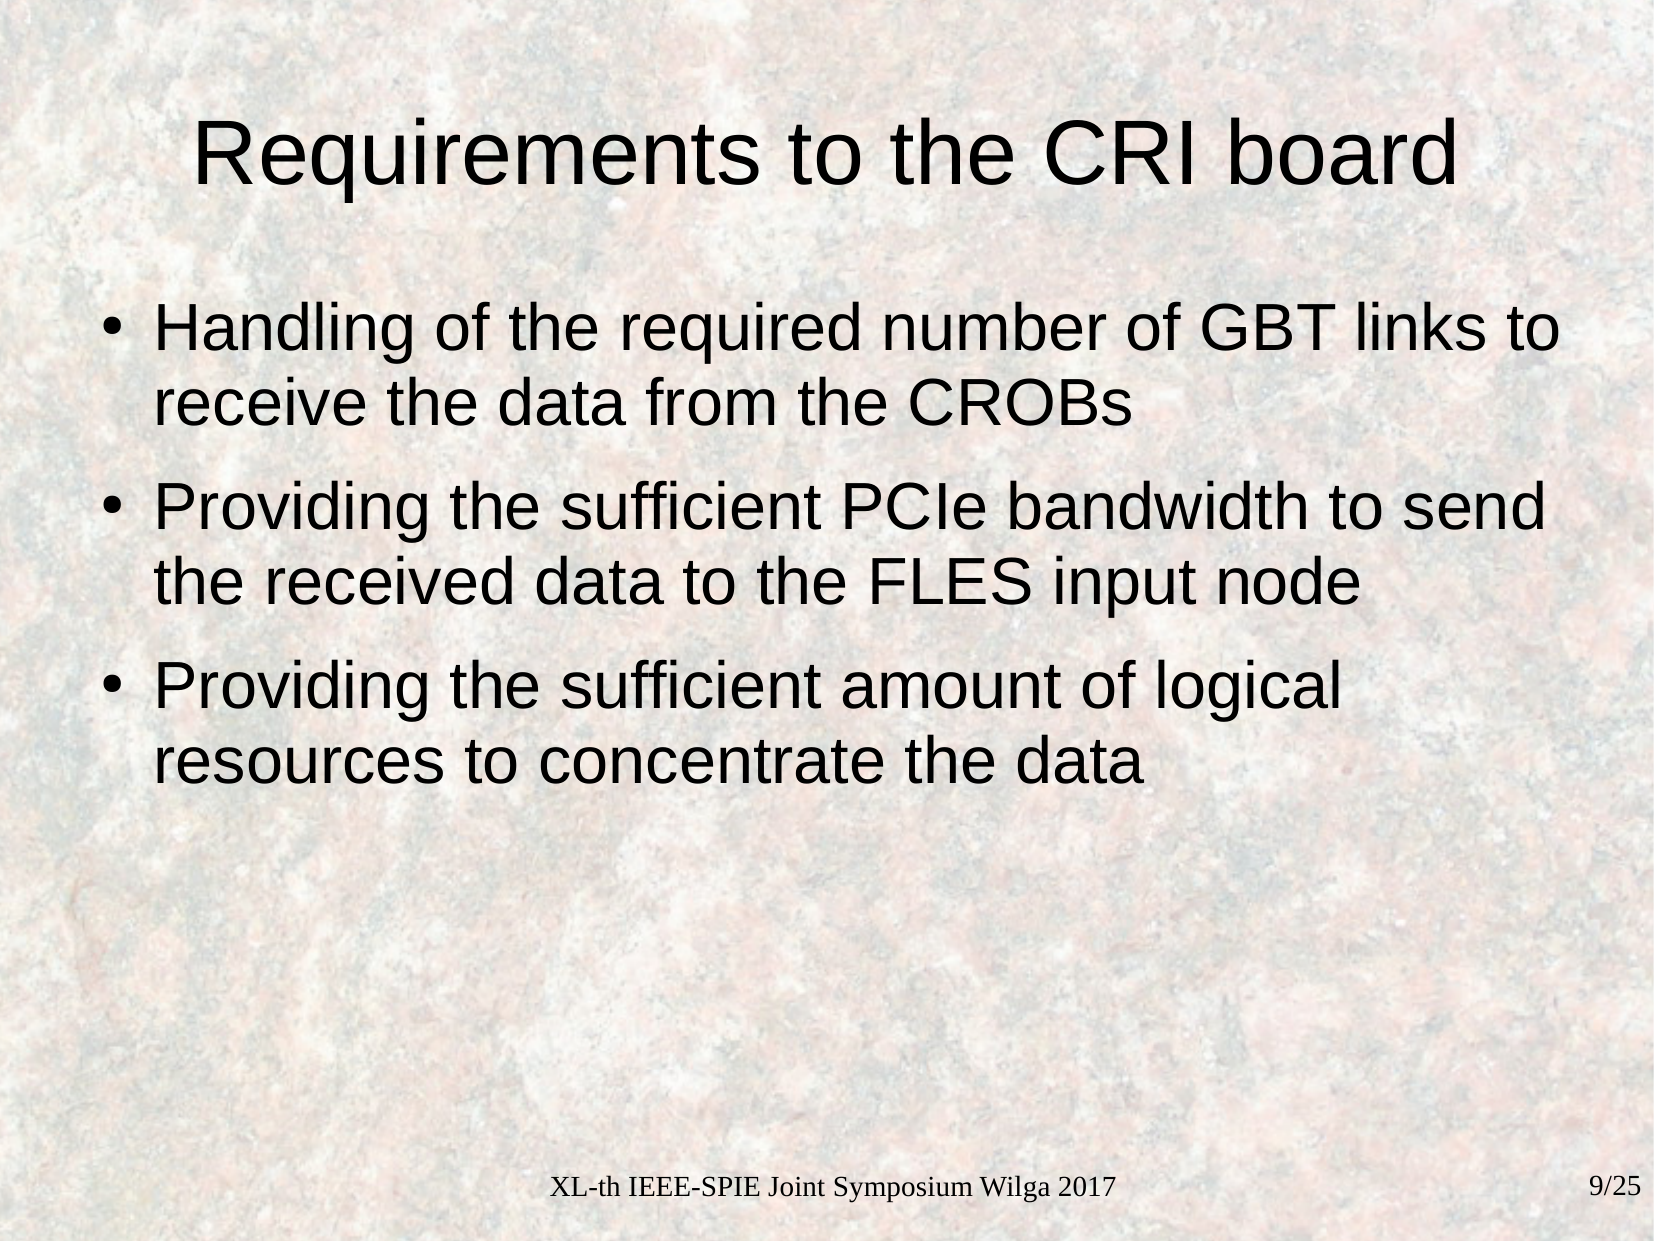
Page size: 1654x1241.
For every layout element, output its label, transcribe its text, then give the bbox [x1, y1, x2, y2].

list Handling of the required number of GBT links to receive the data from the CROBs Providing the sufficient PCIe bandwidth to send the received data to the FLES input node Providing the sufficient amount of logical resources to concentrate the data [82, 290, 1571, 1010]
picture [0, 0, 1654, 1241]
title Requirements to the CRI board [82, 49, 1571, 257]
